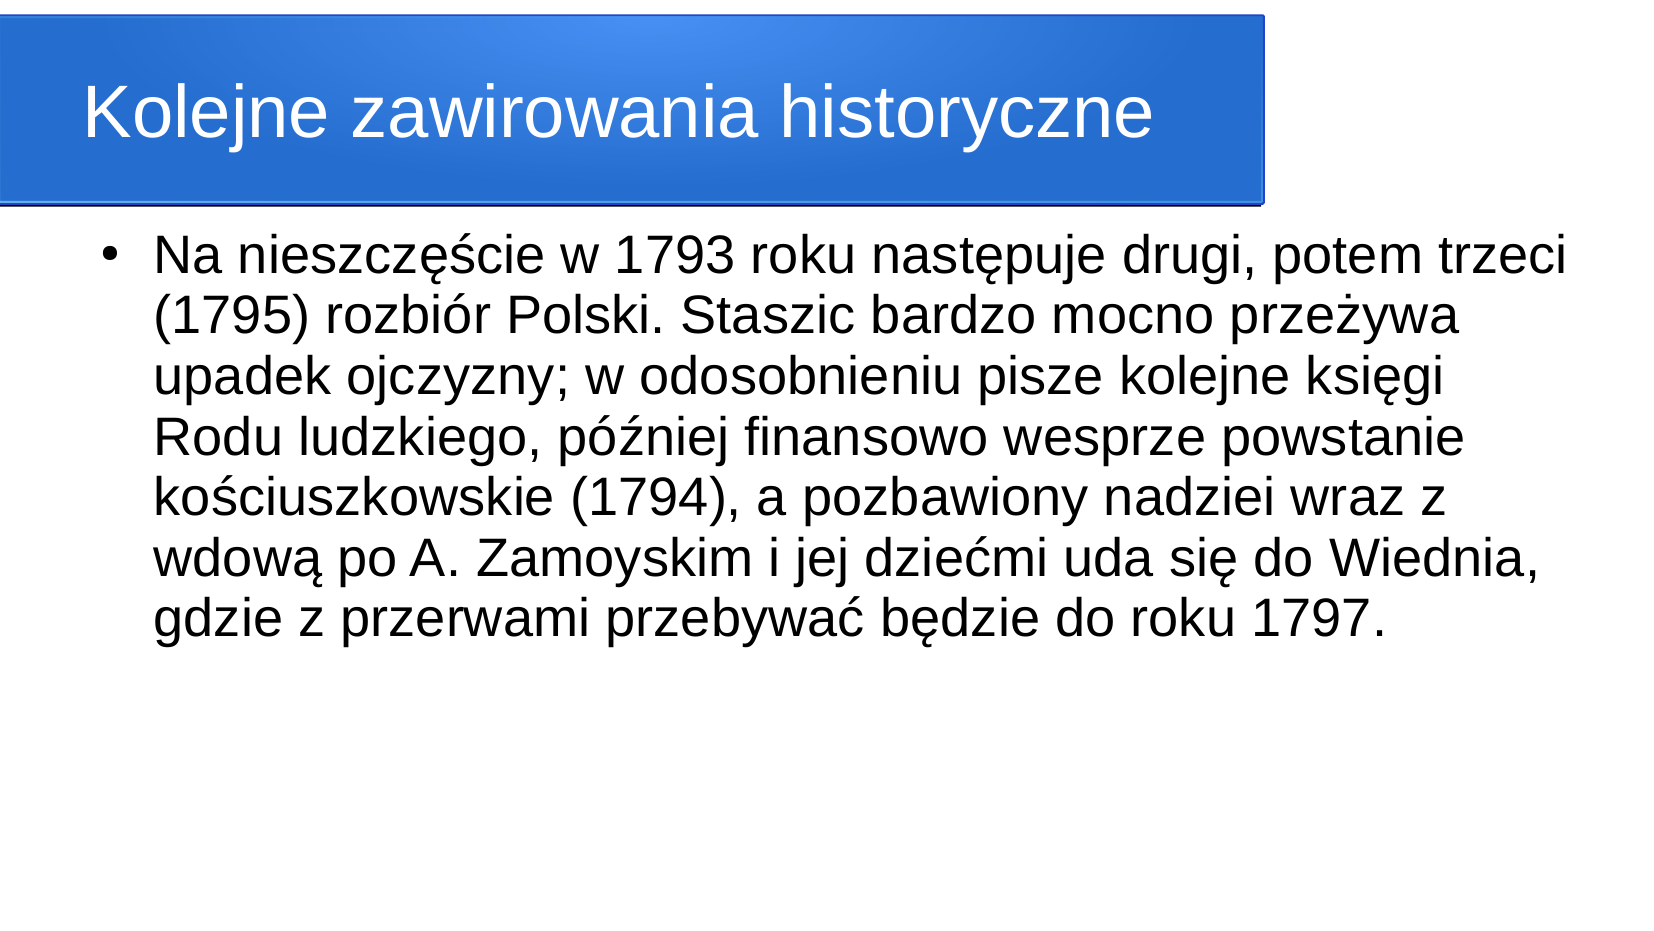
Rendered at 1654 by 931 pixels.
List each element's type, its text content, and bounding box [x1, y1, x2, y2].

title Kolejne zawirowania historyczne [82, 35, 1235, 189]
list Na nieszczęście w 1793 roku następuje drugi, potem trzeci (1795) rozbiór Polski. Staszic bardzo mocno przeżywa upadek ojczyzny; w odosobnieniu pisze kolejne księgi Rodu ludzkiego, później finansowo wesprze powstanie kościuszkowskie (1794), a pozbawiony nadziei wraz z wdową po A. Zamoyskim i jej dziećmi uda się do Wiednia, gdzie z przerwami przebywać będzie do roku 1797. [82, 224, 1571, 764]
